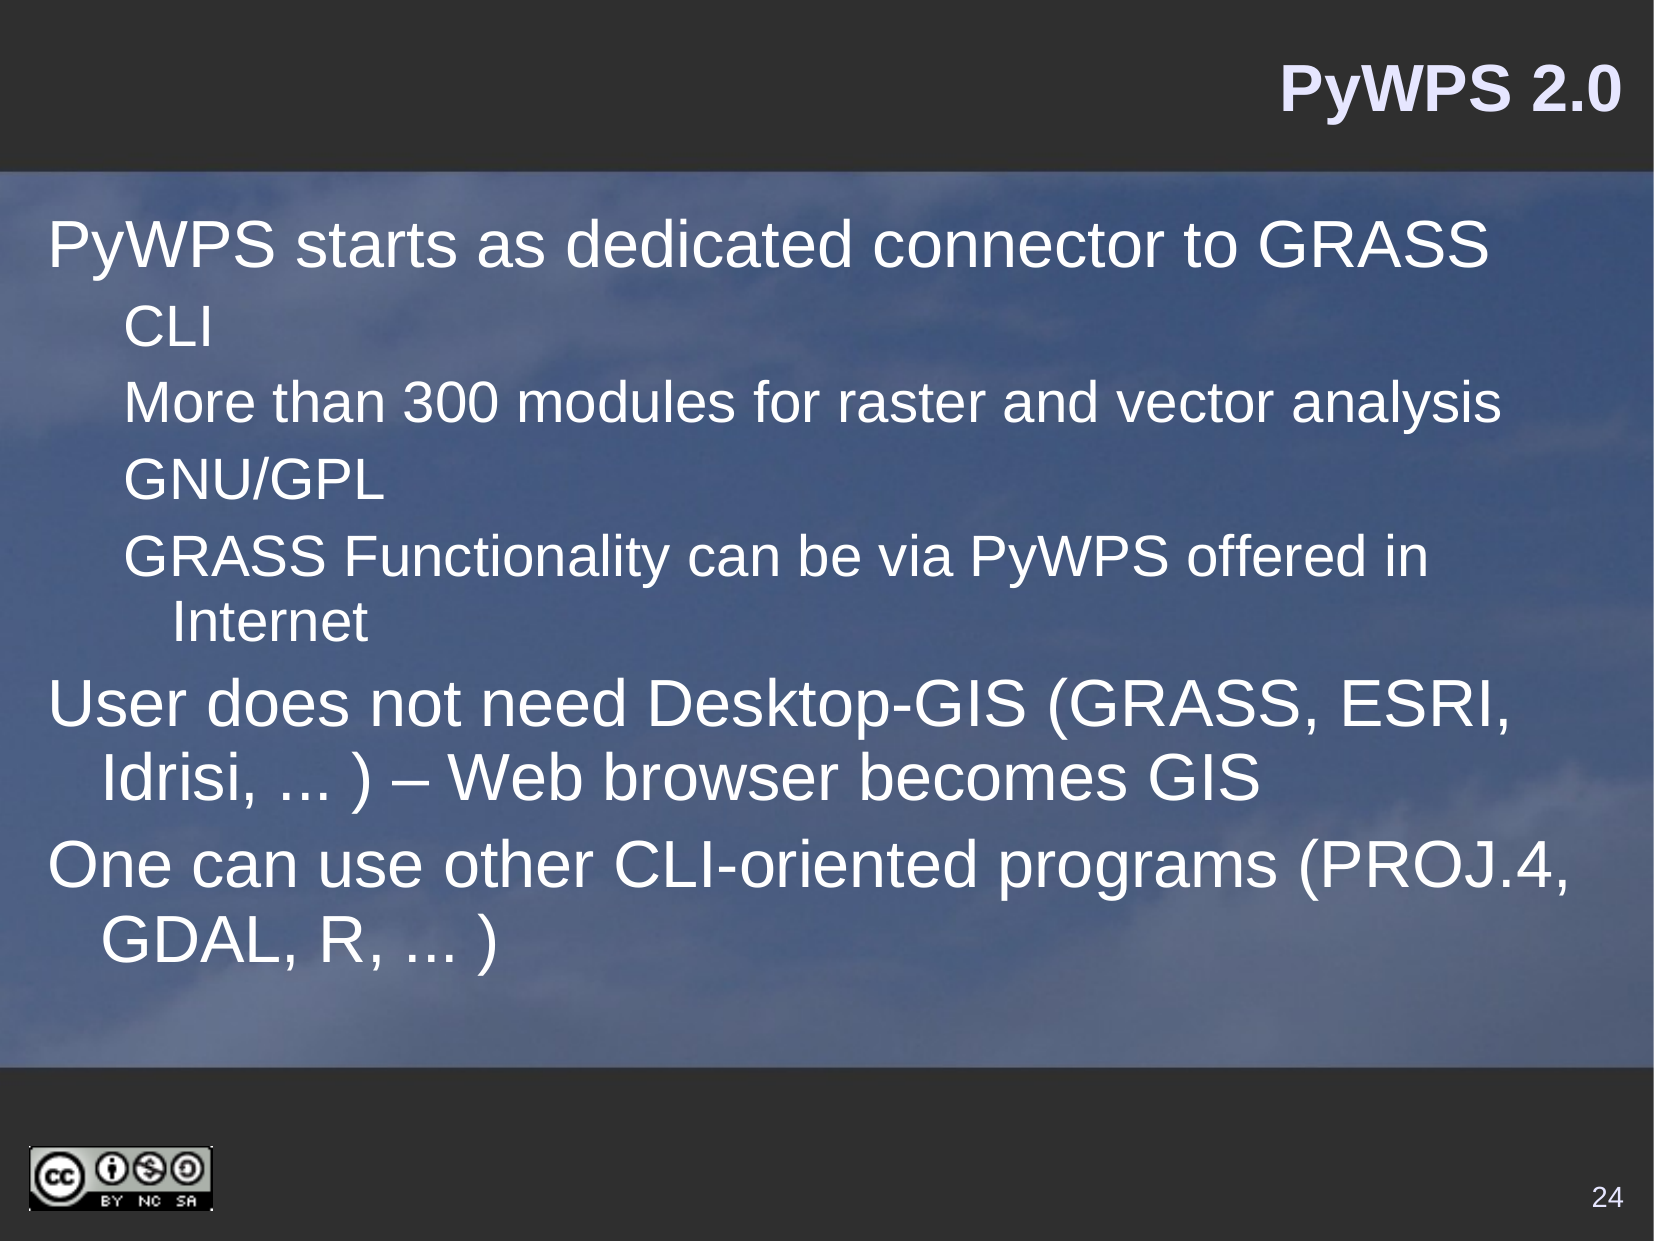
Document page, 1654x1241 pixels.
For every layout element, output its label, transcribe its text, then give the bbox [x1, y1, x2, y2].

title PyWPS 2.0 [29, 29, 1625, 148]
picture [0, 0, 1654, 1241]
list PyWPS starts as dedicated connector to GRASS CLI More than 300 modules for raster and vector analysis GNU/GPL GRASS Functionality can be via PyWPS offered in Internet User does not need Desktop-GIS (GRASS, ESRI, Idrisi, ... ) – Web browser becomes GIS One can use other CLI-oriented programs (PROJ.4, GDAL, R, ... ) [29, 206, 1625, 1034]
